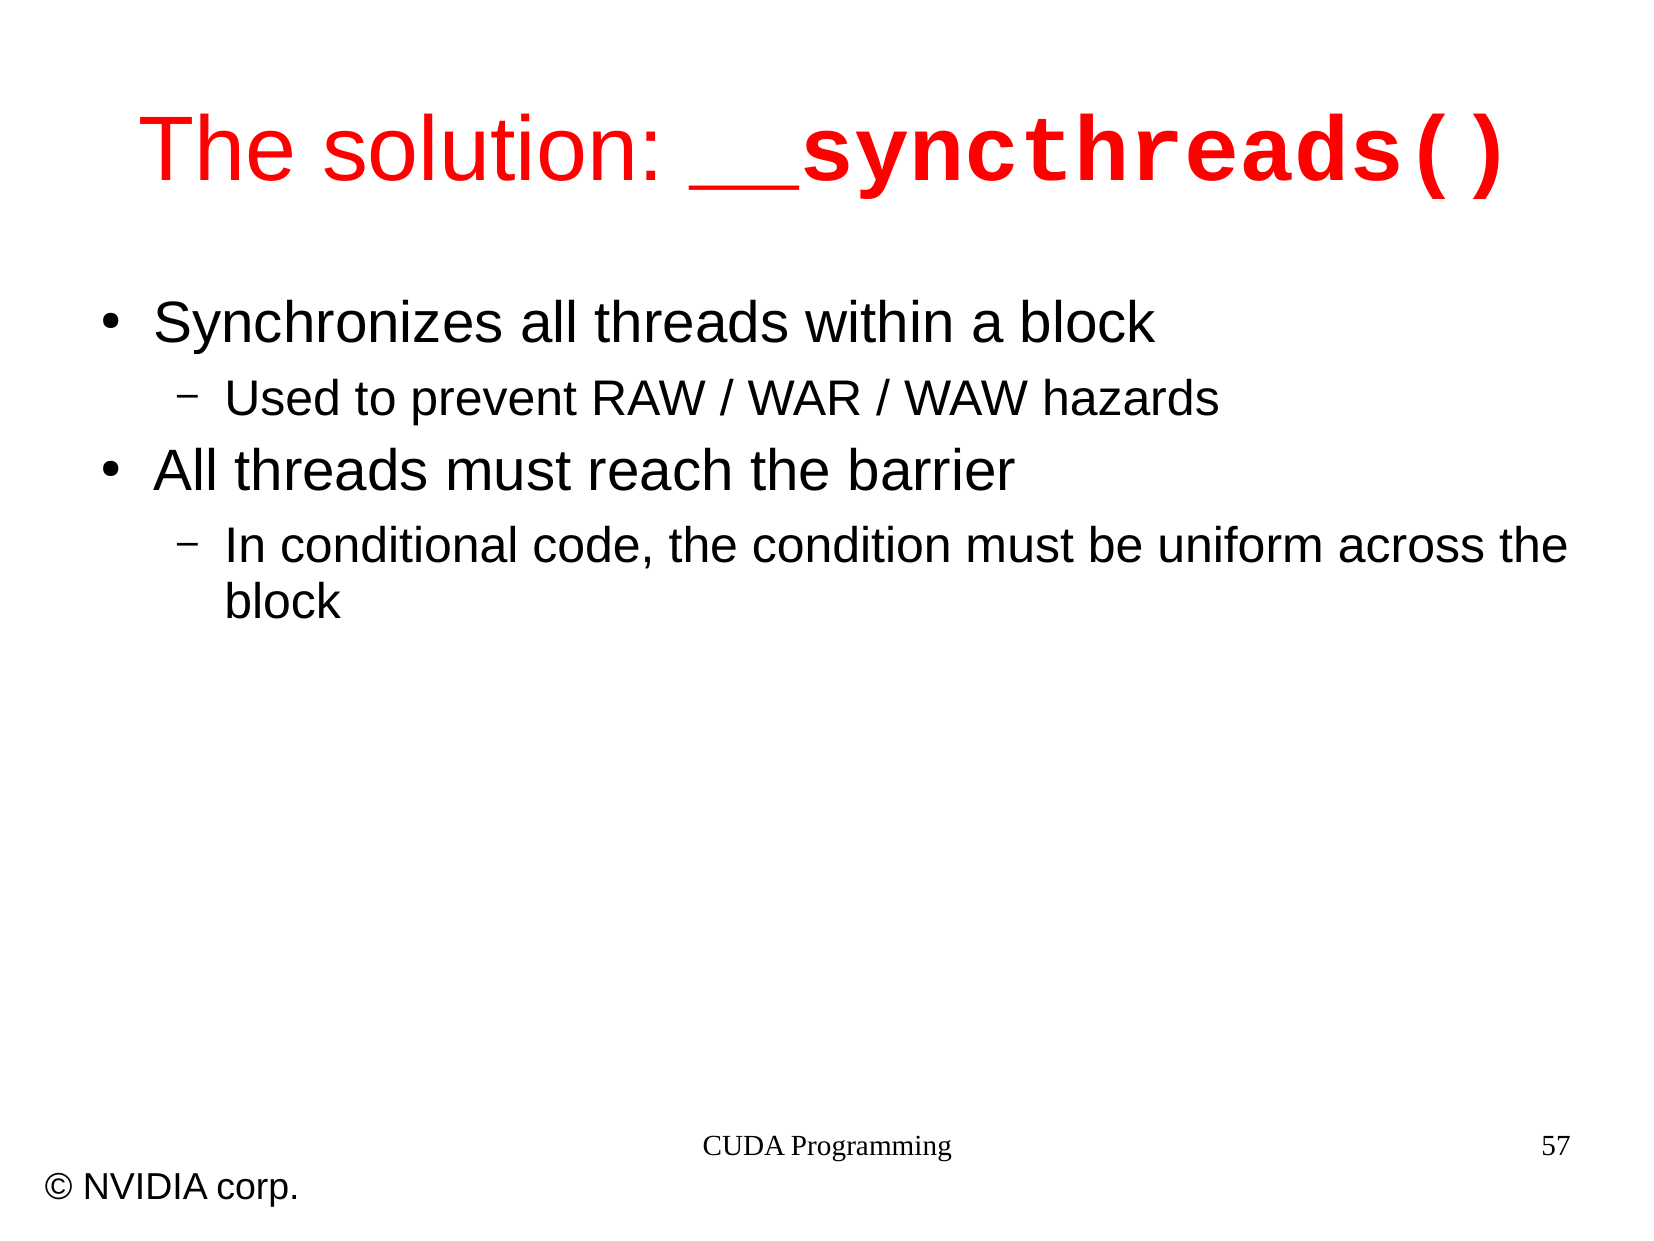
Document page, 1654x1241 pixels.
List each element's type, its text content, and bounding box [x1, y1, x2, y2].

text_box © NVIDIA corp. [30, 1158, 331, 1216]
list Synchronizes all threads within a block Used to prevent RAW / WAR / WAW hazards All threads must reach the barrier In conditional code, the condition must be uniform across the block [82, 290, 1571, 632]
title The solution: __syncthreads() [82, 49, 1571, 257]
